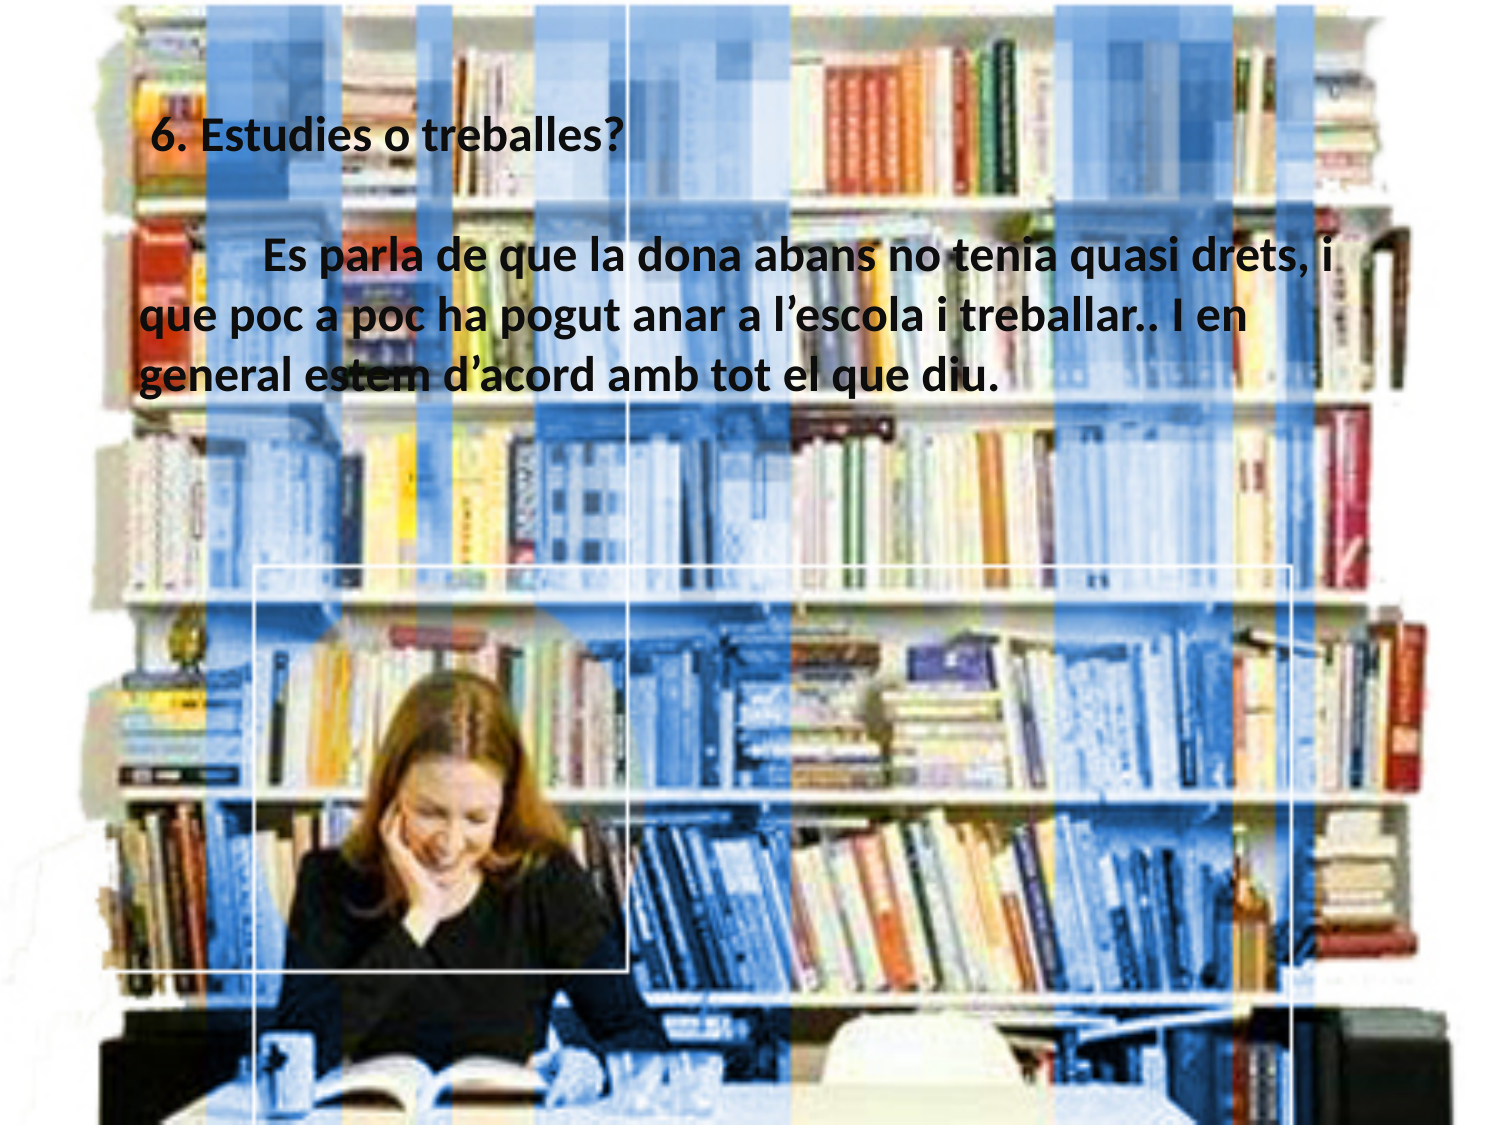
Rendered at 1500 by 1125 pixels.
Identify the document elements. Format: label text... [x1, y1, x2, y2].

picture [0, 0, 1500, 1125]
text_box 6. Estudies o treballes? Es parla de que la dona abans no tenia quasi drets, i que poc a poc ha pogut anar a l’escola i treballar.. I en general estem d’acord amb tot el que diu. [123, 93, 1412, 473]
